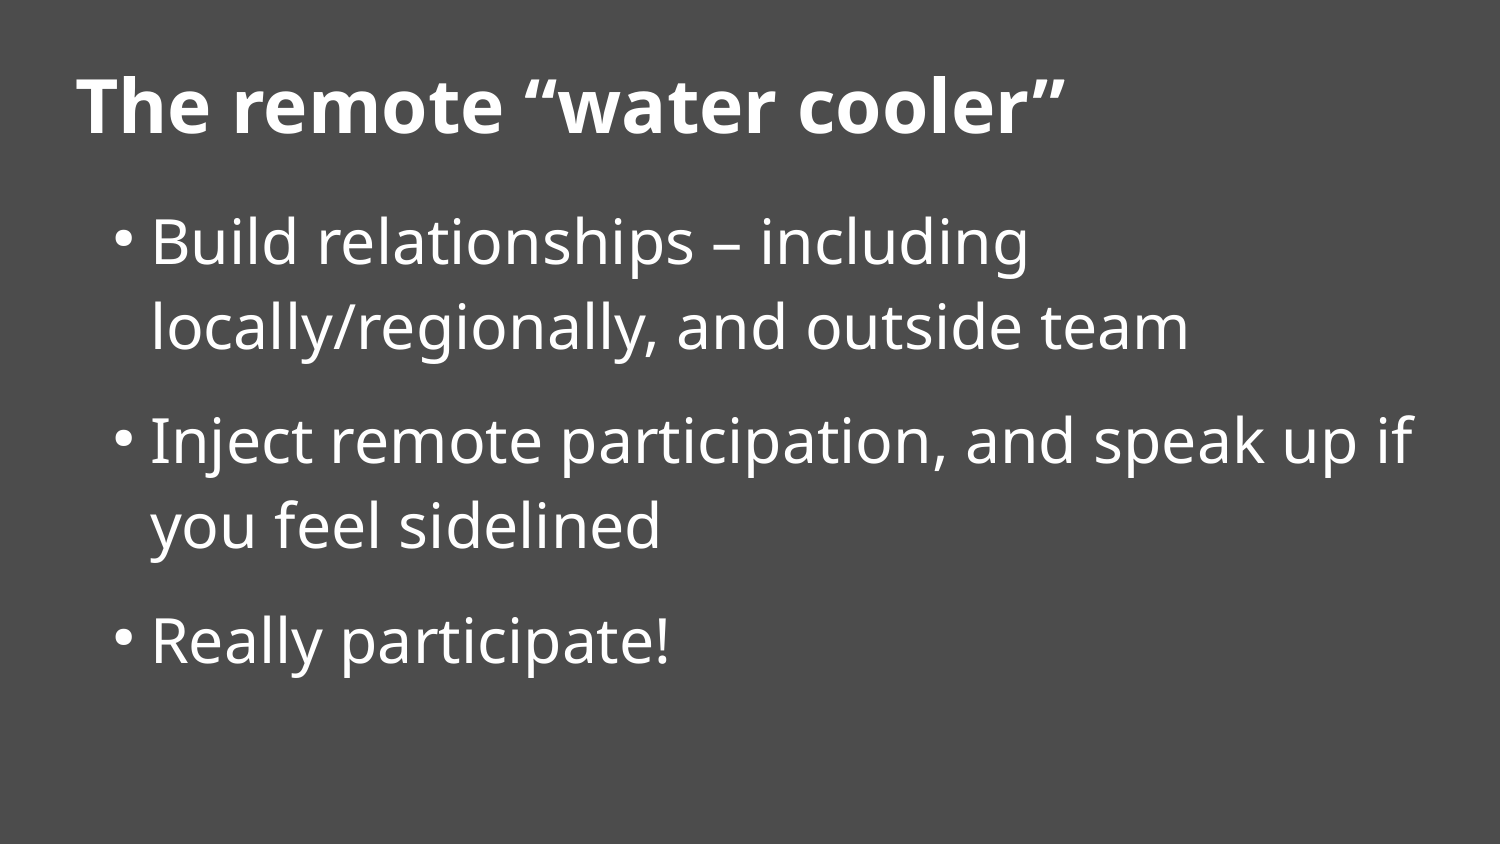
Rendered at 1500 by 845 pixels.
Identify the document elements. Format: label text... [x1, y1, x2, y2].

list Build relationships – including locally/regionally, and outside team Inject remote participation, and speak up if you feel sidelined Really participate! [75, 197, 1425, 688]
title The remote “water cooler” [75, 33, 1425, 175]
